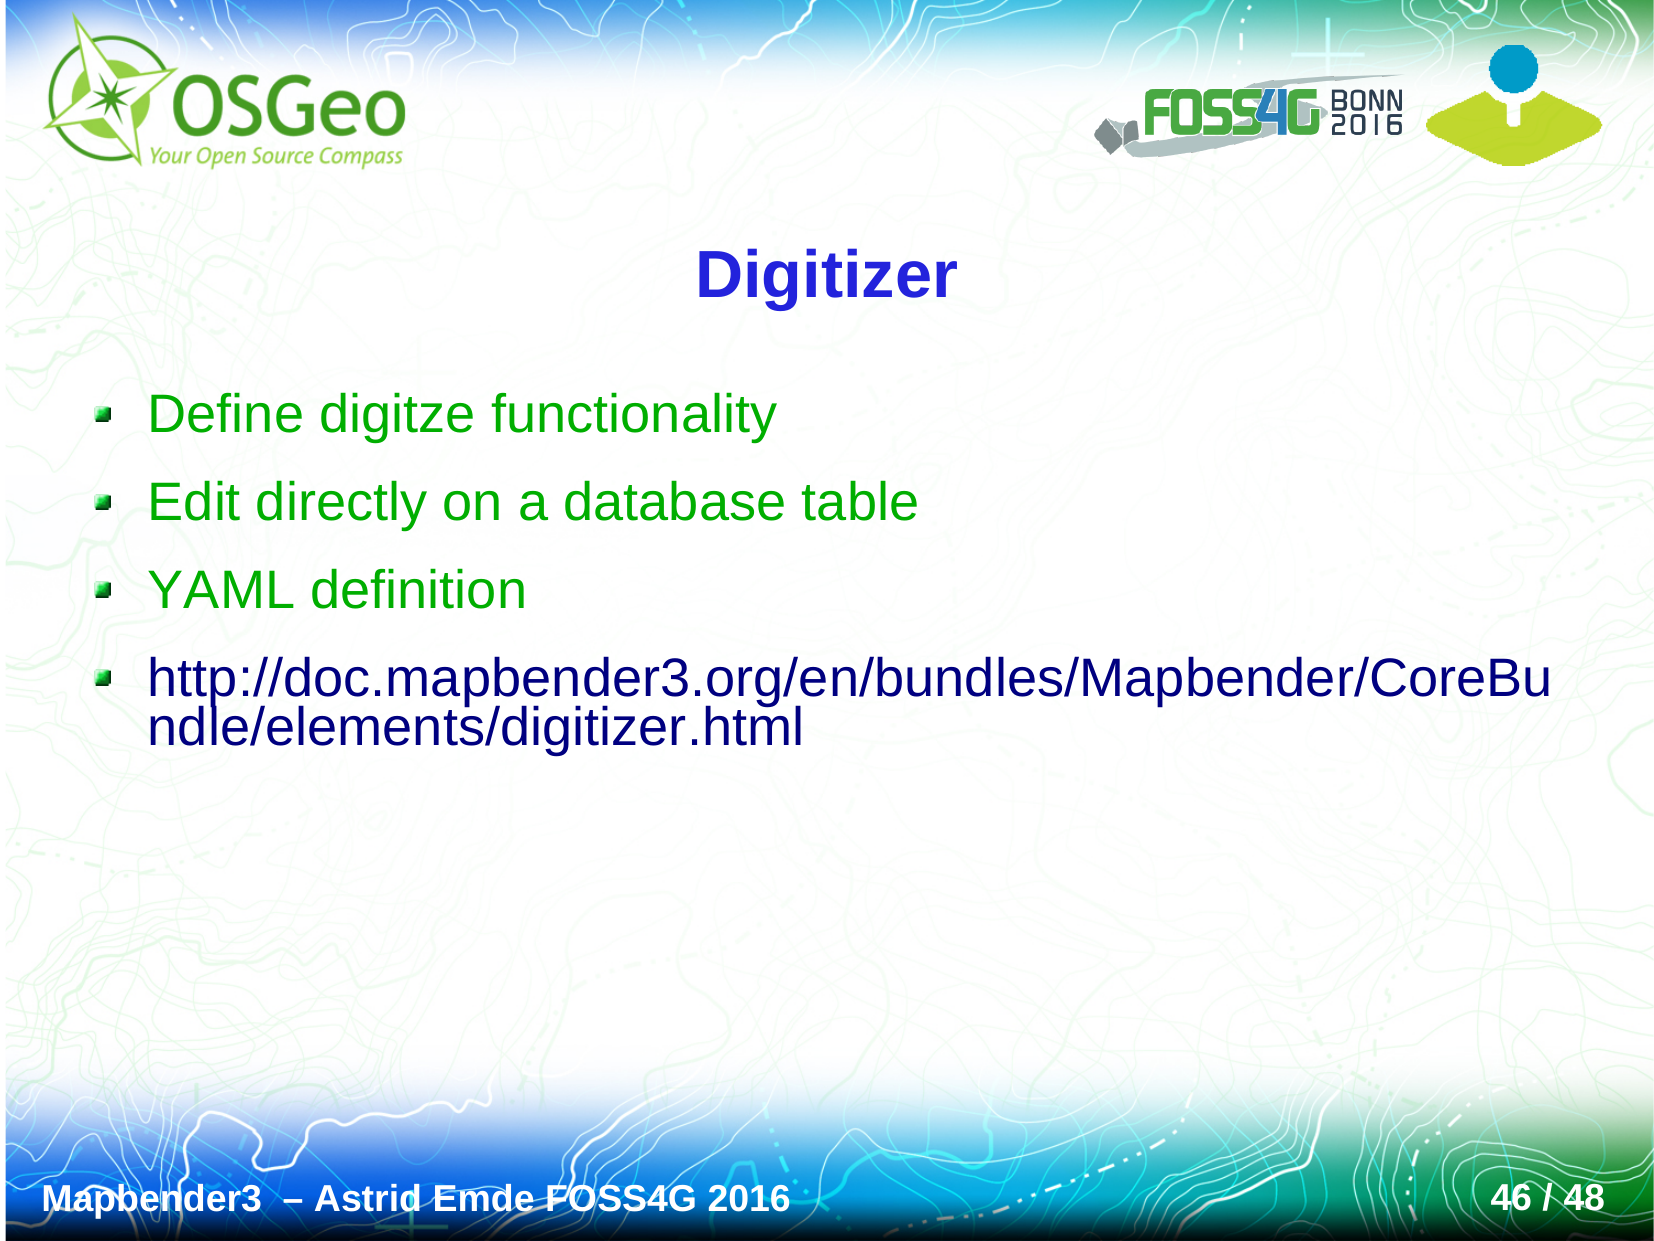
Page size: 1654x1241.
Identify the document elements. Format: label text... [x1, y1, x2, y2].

picture [5, 0, 1654, 1241]
title Digitizer [82, 208, 1571, 342]
list Define digitze functionality Edit directly on a database table YAML definition http://doc.mapbender3.org/en/bundles/Mapbender/CoreBundle/elements/digitizer.html [76, 383, 1565, 1188]
